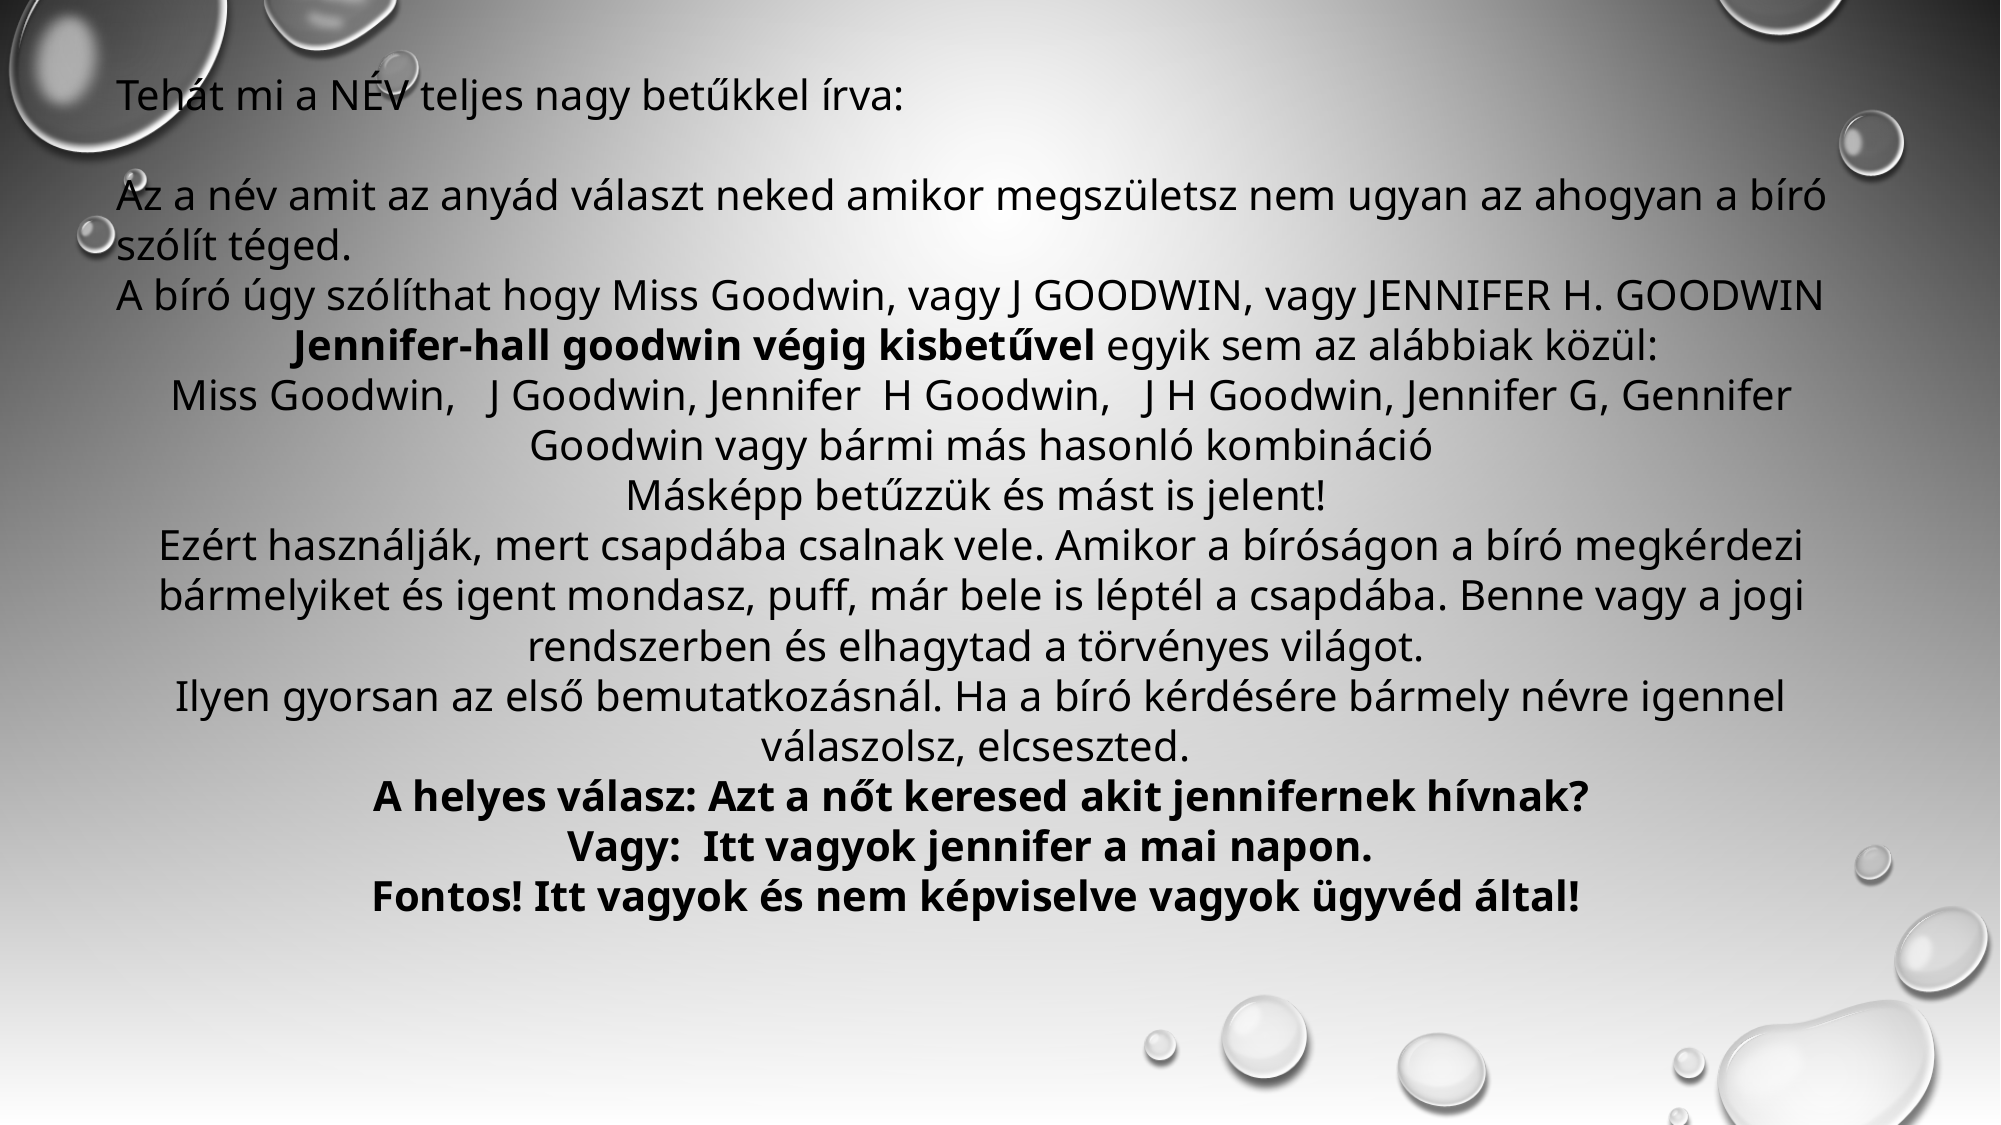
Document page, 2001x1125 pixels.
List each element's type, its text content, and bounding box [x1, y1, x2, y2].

text_box Tehát mi a NÉV teljes nagy betűkkel írva: Az a név amit az anyád választ neked amikor megszületsz nem ugyan az ahogyan a bíró szólít téged. A bíró úgy szólíthat hogy Miss Goodwin, vagy J GOODWIN, vagy JENNIFER H. GOODWIN Jennifer-hall goodwin végig kisbetűvel egyik sem az alábbiak közül: Miss Goodwin, J Goodwin, Jennifer H Goodwin, J H Goodwin, Jennifer G, Gennifer Goodwin vagy bármi más hasonló kombináció Másképp betűzzük és mást is jelent! Ezért használják, mert csapdába csalnak vele. Amikor a bíróságon a bíró megkérdezi bármelyiket és igent mondasz, puff, már bele is léptél a csapdába. Benne vagy a jogi rendszerben és elhagytad a törvényes világot. Ilyen gyorsan az első bemutatkozásnál. Ha a bíró kérdésére bármely névre igennel válaszolsz, elcseszted. A helyes válasz: Azt a nőt keresed akit jennifernek hívnak? Vagy: Itt vagyok jennifer a mai napon. Fontos! Itt vagyok és nem képviselve vagyok ügyvéd által! [101, 61, 1862, 972]
picture [0, 0, 2000, 1125]
